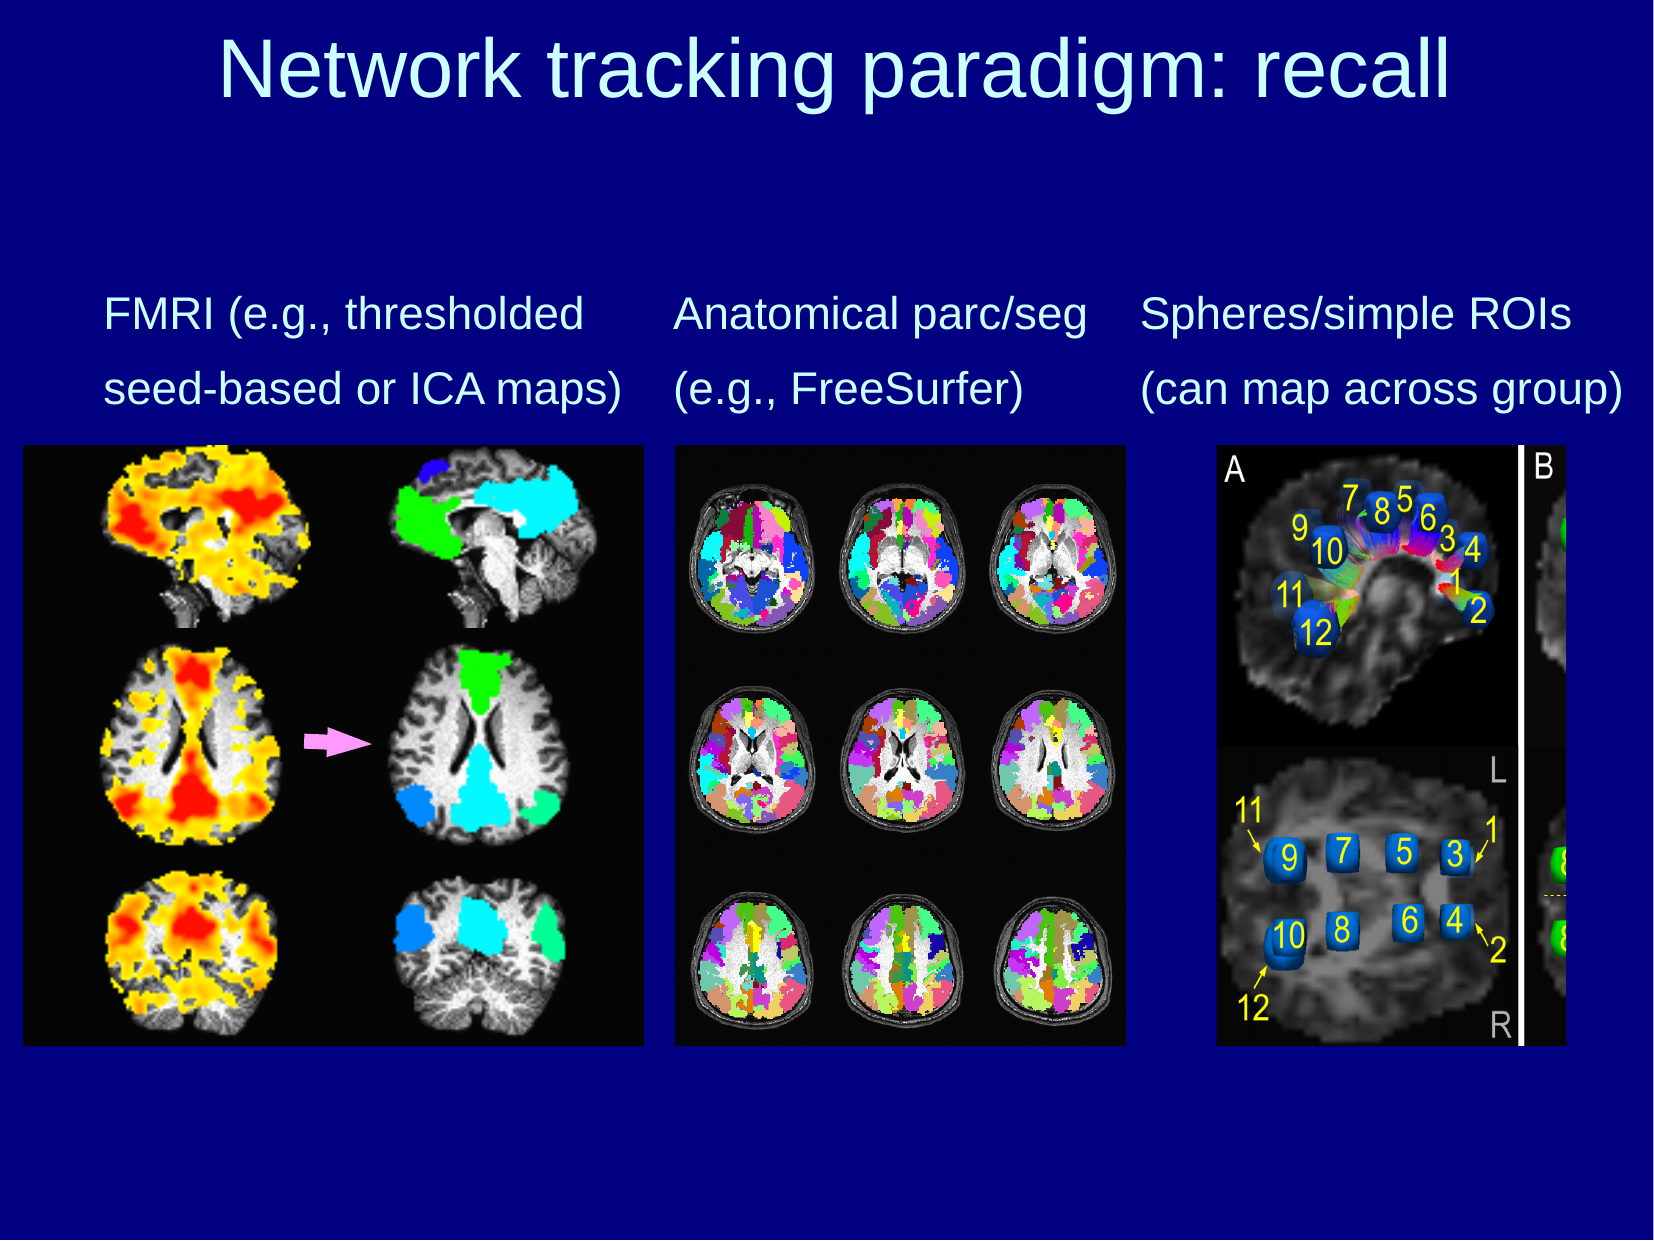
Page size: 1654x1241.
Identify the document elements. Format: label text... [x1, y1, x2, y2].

text_box FMRI (e.g., thresholded seed-based or ICA maps) [88, 256, 638, 422]
text_box Spheres/simple ROIs (can map across group) [1125, 256, 1639, 422]
picture [1216, 445, 1567, 1046]
picture [23, 445, 644, 1046]
text_box Anatomical parc/seg (e.g., FreeSurfer) [658, 256, 1117, 422]
picture [675, 445, 1126, 1046]
title Network tracking paradigm: recall [35, 1, 1636, 138]
